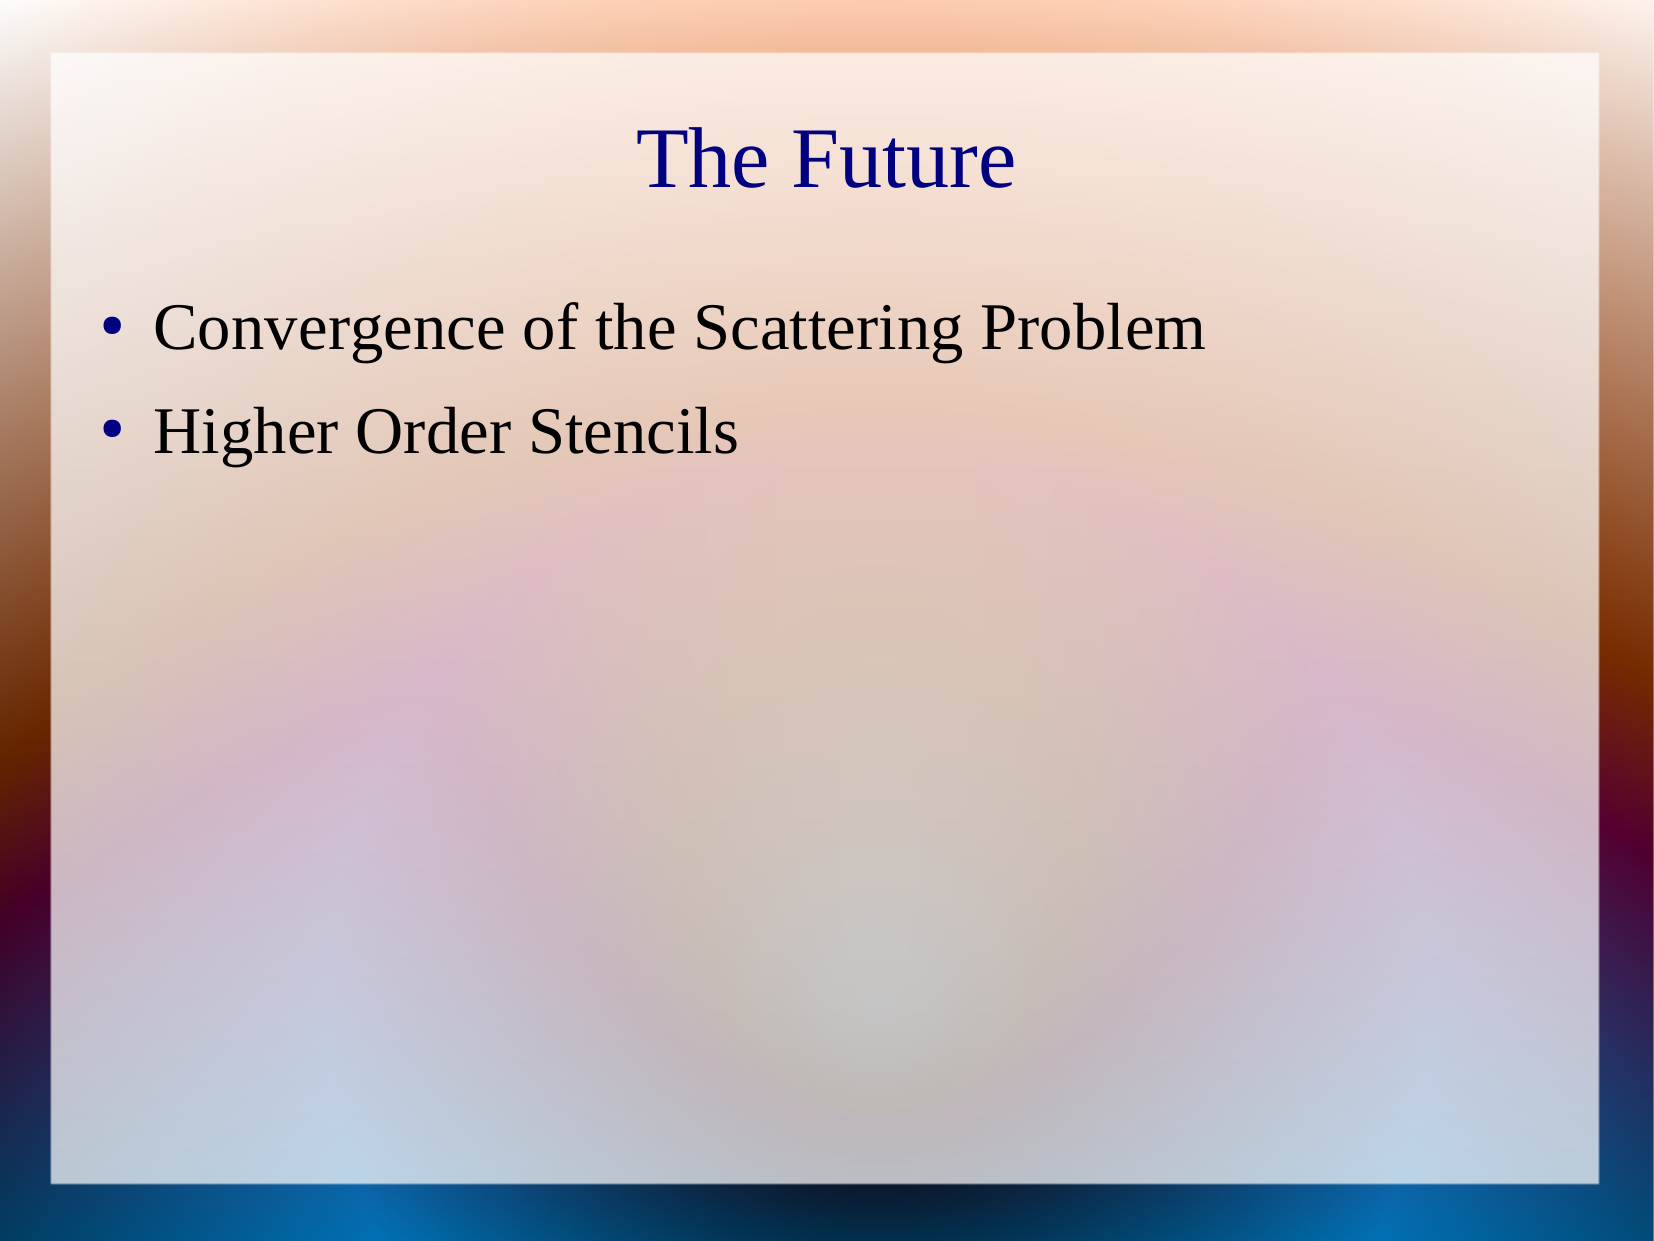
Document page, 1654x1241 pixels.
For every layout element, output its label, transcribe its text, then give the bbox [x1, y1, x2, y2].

list Convergence of the Scattering Problem Higher Order Stencils [82, 290, 1571, 1034]
title The Future [82, 55, 1571, 263]
picture [0, 0, 1654, 1241]
